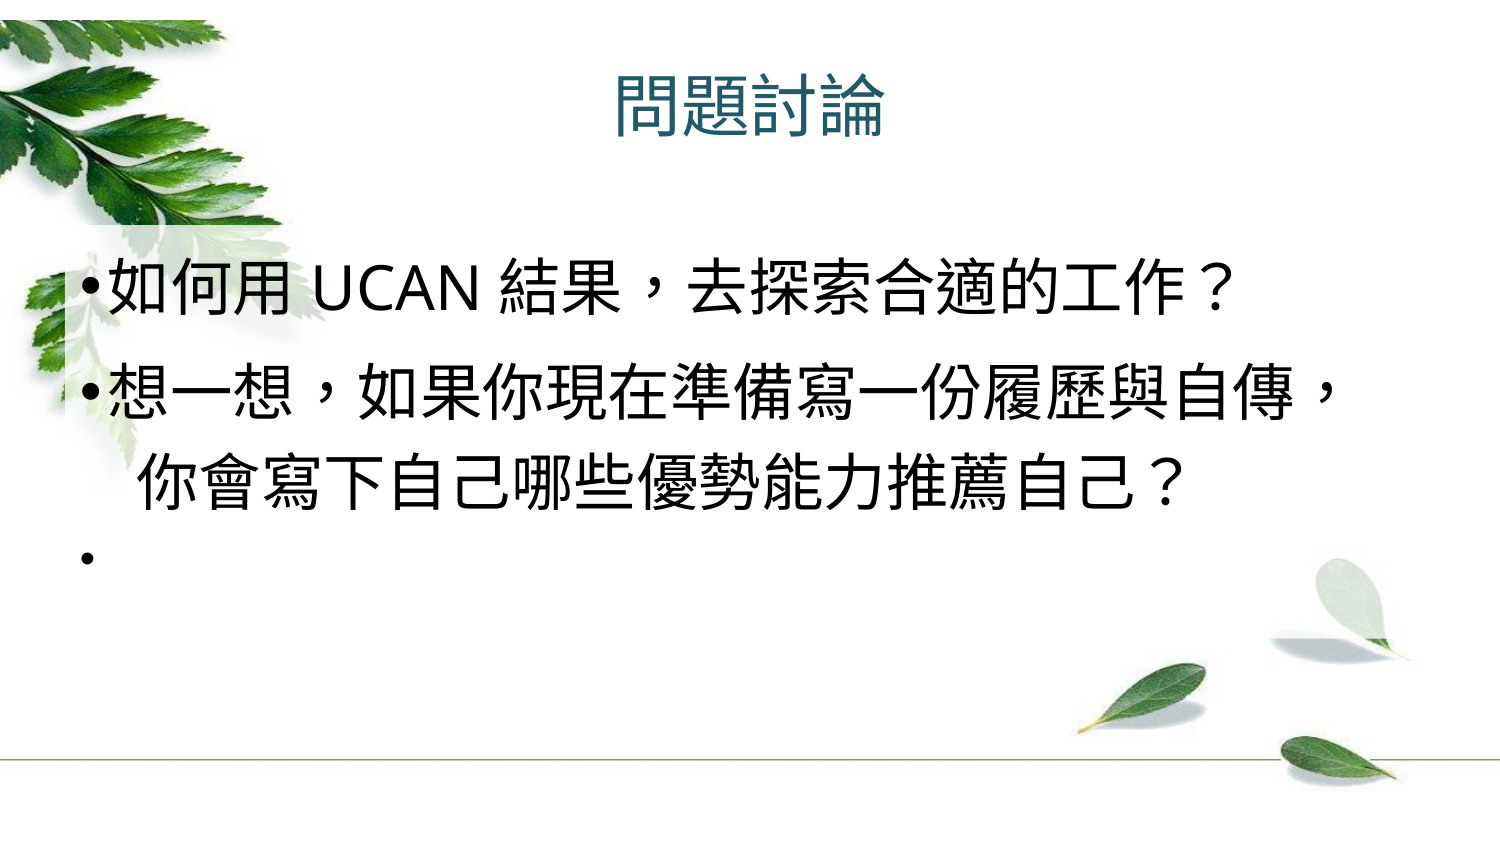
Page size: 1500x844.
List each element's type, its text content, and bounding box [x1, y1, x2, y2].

picture [0, 20, 1500, 844]
title 問題討論 [103, 43, 1397, 174]
list 如何用UCAN結果，去探索合適的工作？ 想一想，如果你現在準備寫一份履歷與自傳，你會寫下自己哪些優勢能力推薦自己？ [64, 225, 1436, 639]
